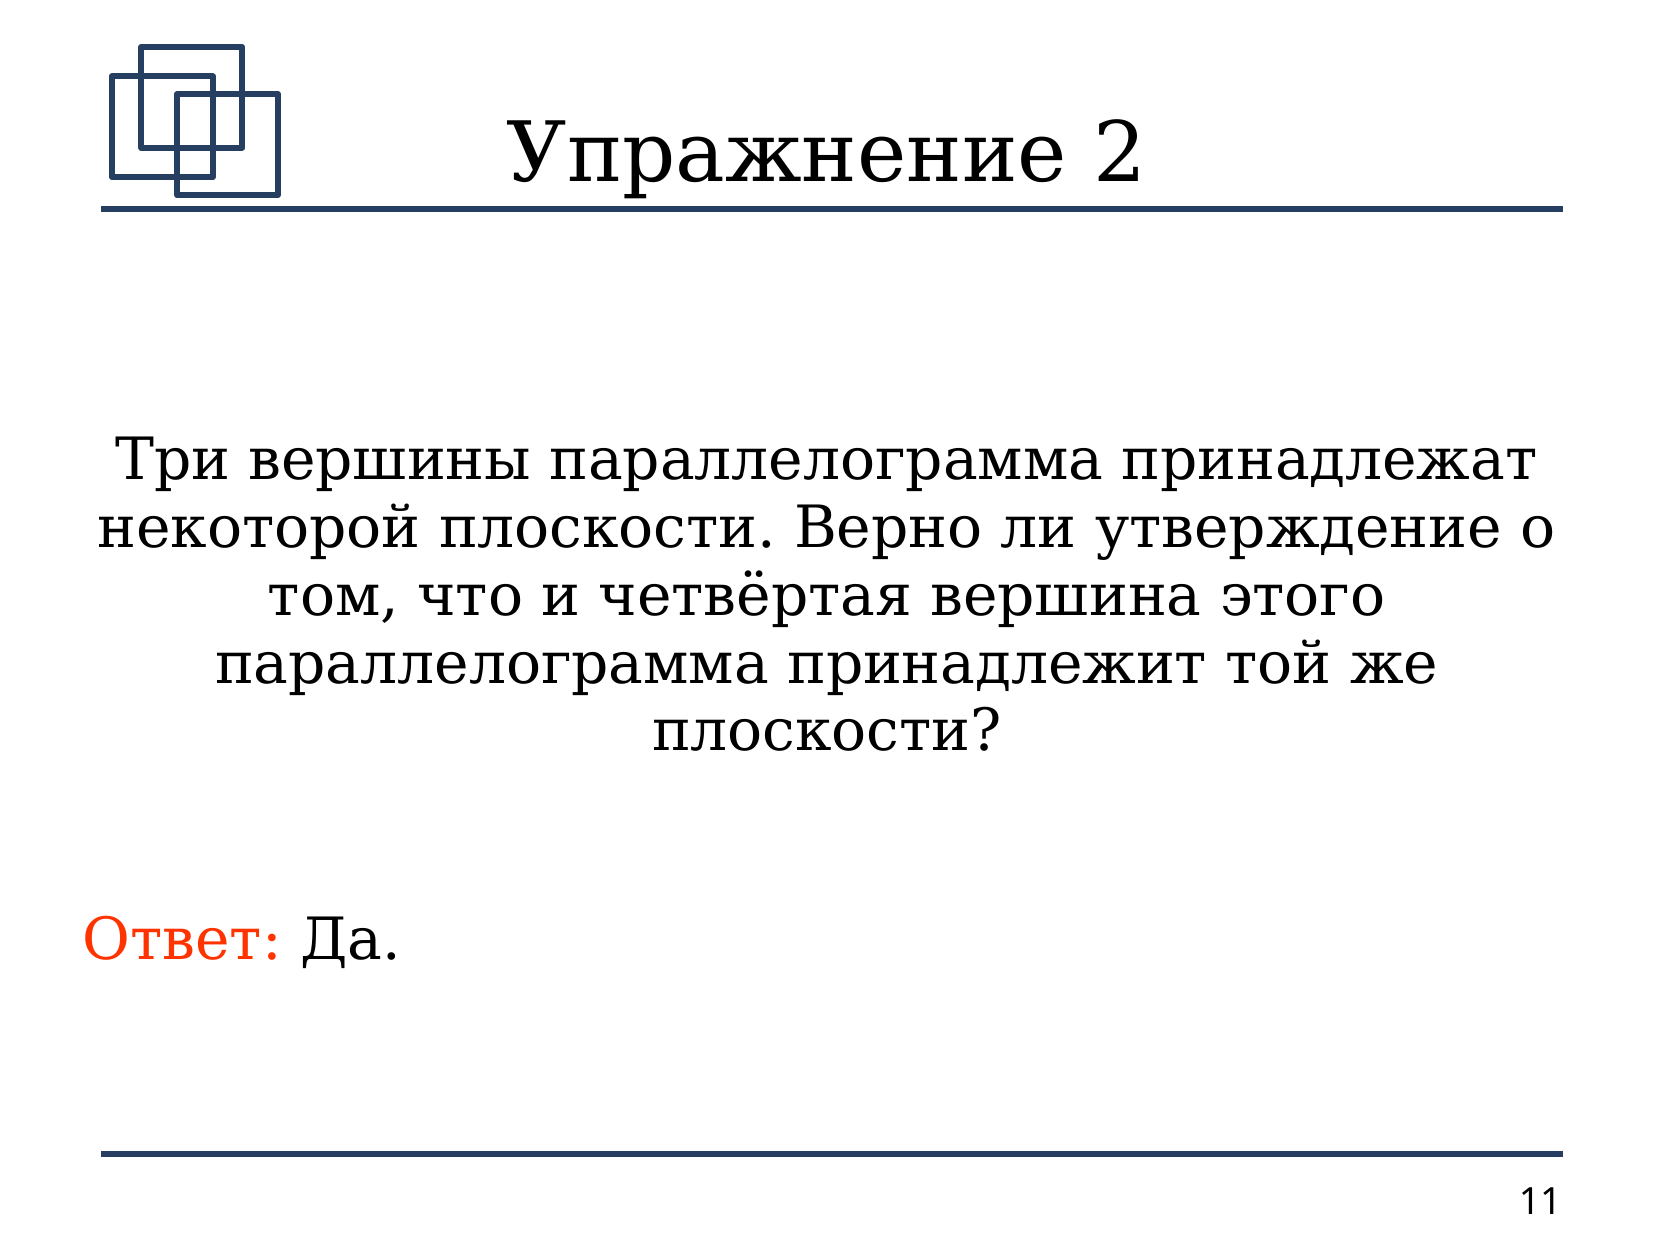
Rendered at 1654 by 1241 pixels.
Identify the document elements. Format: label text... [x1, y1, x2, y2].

subtitle Три вершины параллелограмма принадлежат некоторой плоскости. Верно ли утверждение о том, что и четвёртая вершина этого параллелограмма принадлежит той же плоскости? Ответ: Да. [82, 290, 1571, 1109]
title Упражнение 2 [82, 49, 1571, 257]
